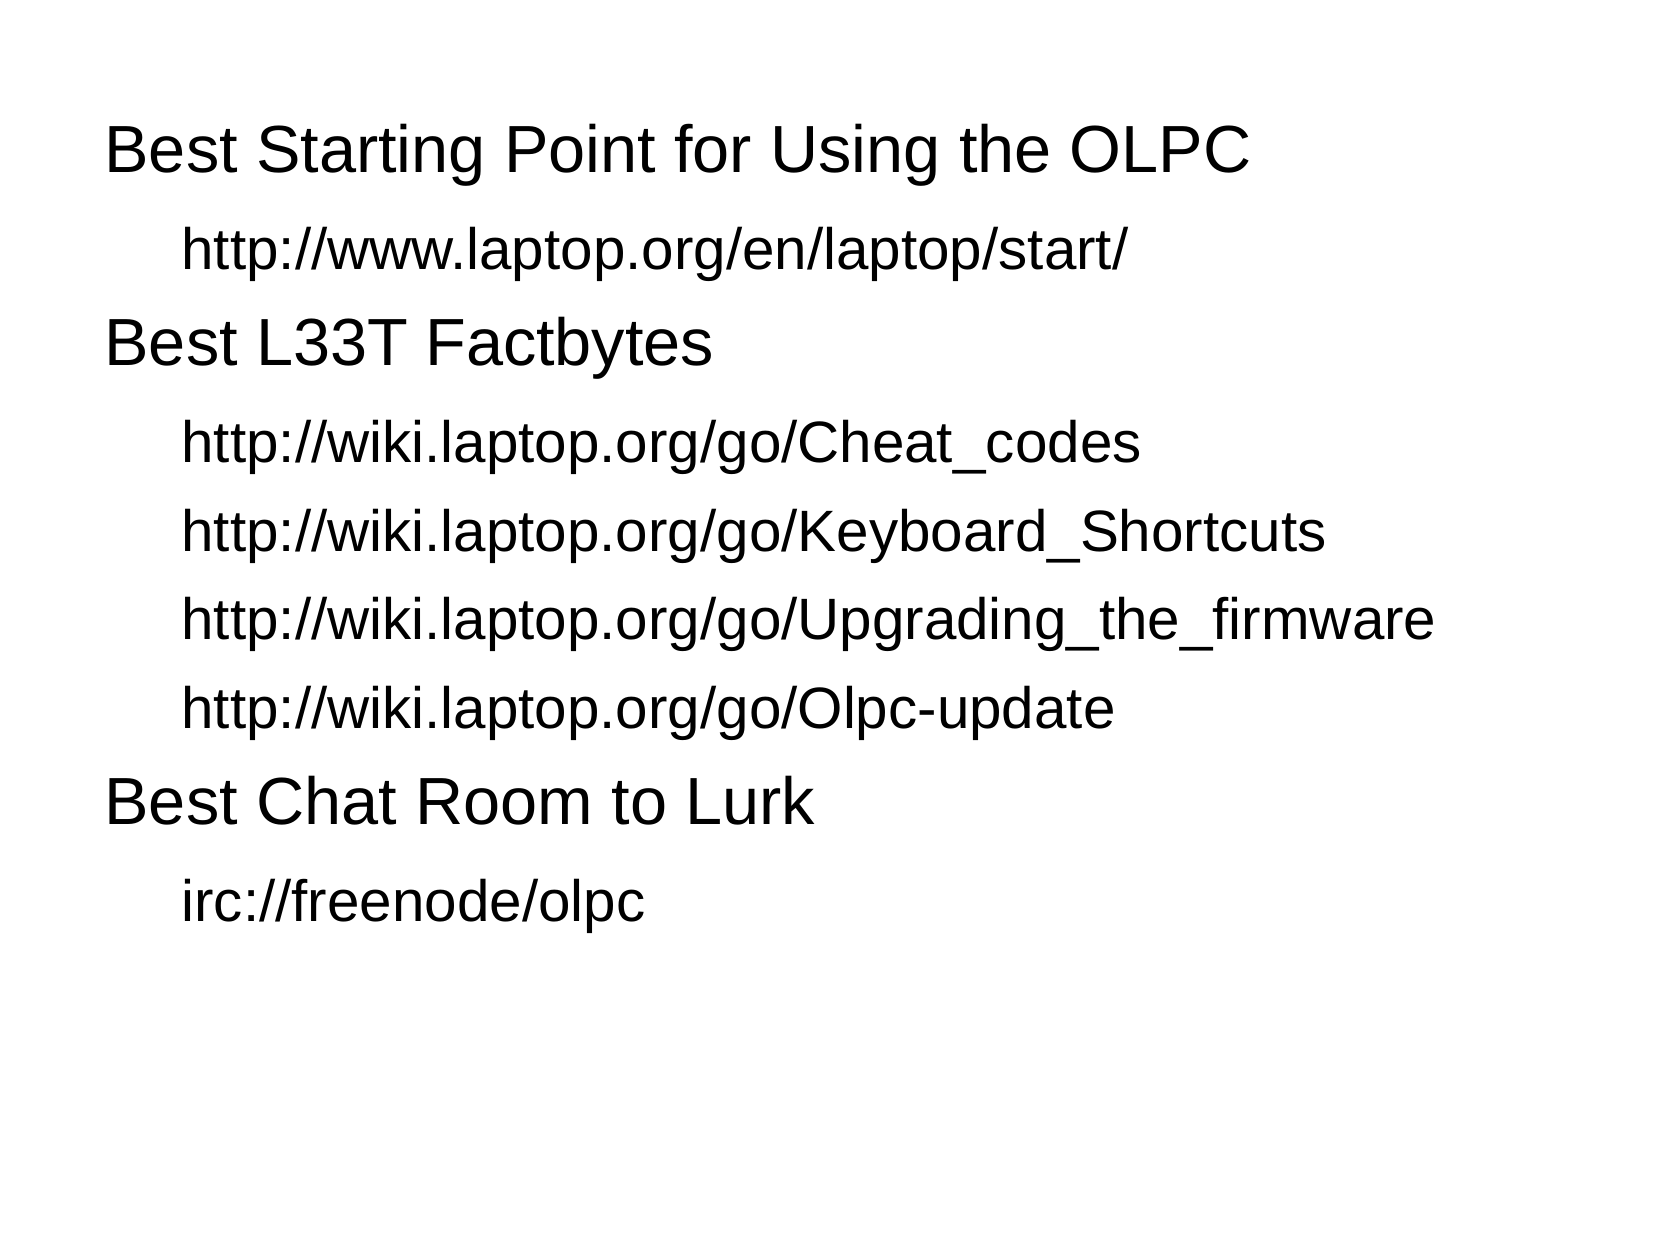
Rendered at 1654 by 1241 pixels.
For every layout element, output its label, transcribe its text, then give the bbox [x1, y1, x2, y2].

list Best Starting Point for Using the OLPC http://www.laptop.org/en/laptop/start/ Best L33T Factbytes http://wiki.laptop.org/go/Cheat_codes http://wiki.laptop.org/go/Keyboard_Shortcuts http://wiki.laptop.org/go/Upgrading_the_firmware http://wiki.laptop.org/go/Olpc-update Best Chat Room to Lurk irc://freenode/olpc [86, 112, 1576, 1137]
